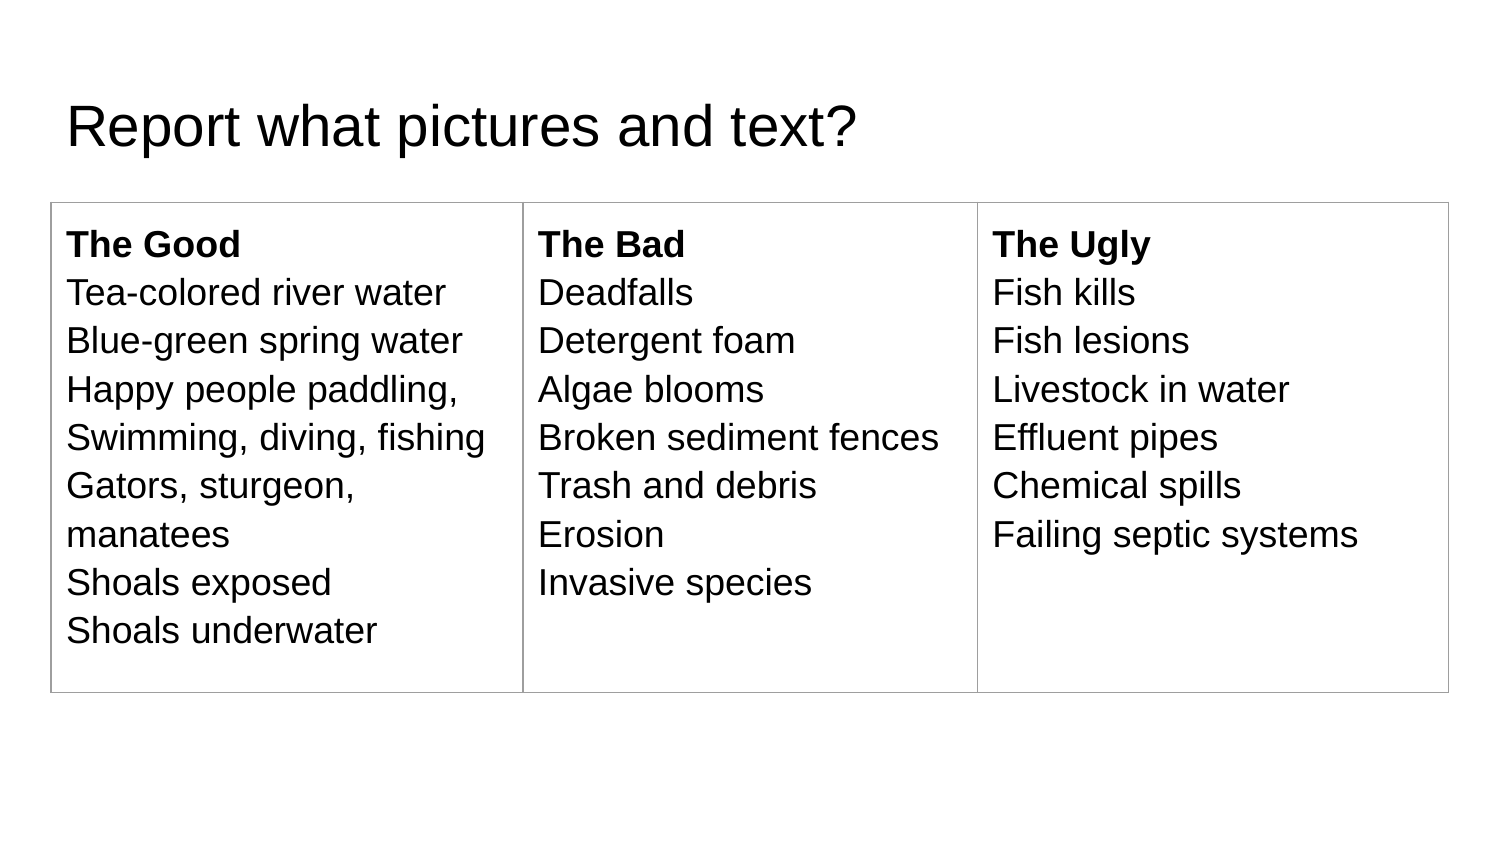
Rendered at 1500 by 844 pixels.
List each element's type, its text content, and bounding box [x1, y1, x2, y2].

title Report what pictures and text? [51, 72, 1449, 167]
table_header The Bad Deadfalls Detergent foam Algae blooms Broken sediment fences Trash and debris Erosion Invasive species [524, 203, 977, 692]
table_header The Ugly Fish kills Fish lesions Livestock in water Effluent pipes Chemical spills Failing septic systems [978, 203, 1448, 692]
table_header The Good Tea-colored river water Blue-green spring water Happy people paddling, Swimming, diving, fishing Gators, sturgeon, manatees Shoals exposed Shoals underwater [52, 203, 522, 692]
